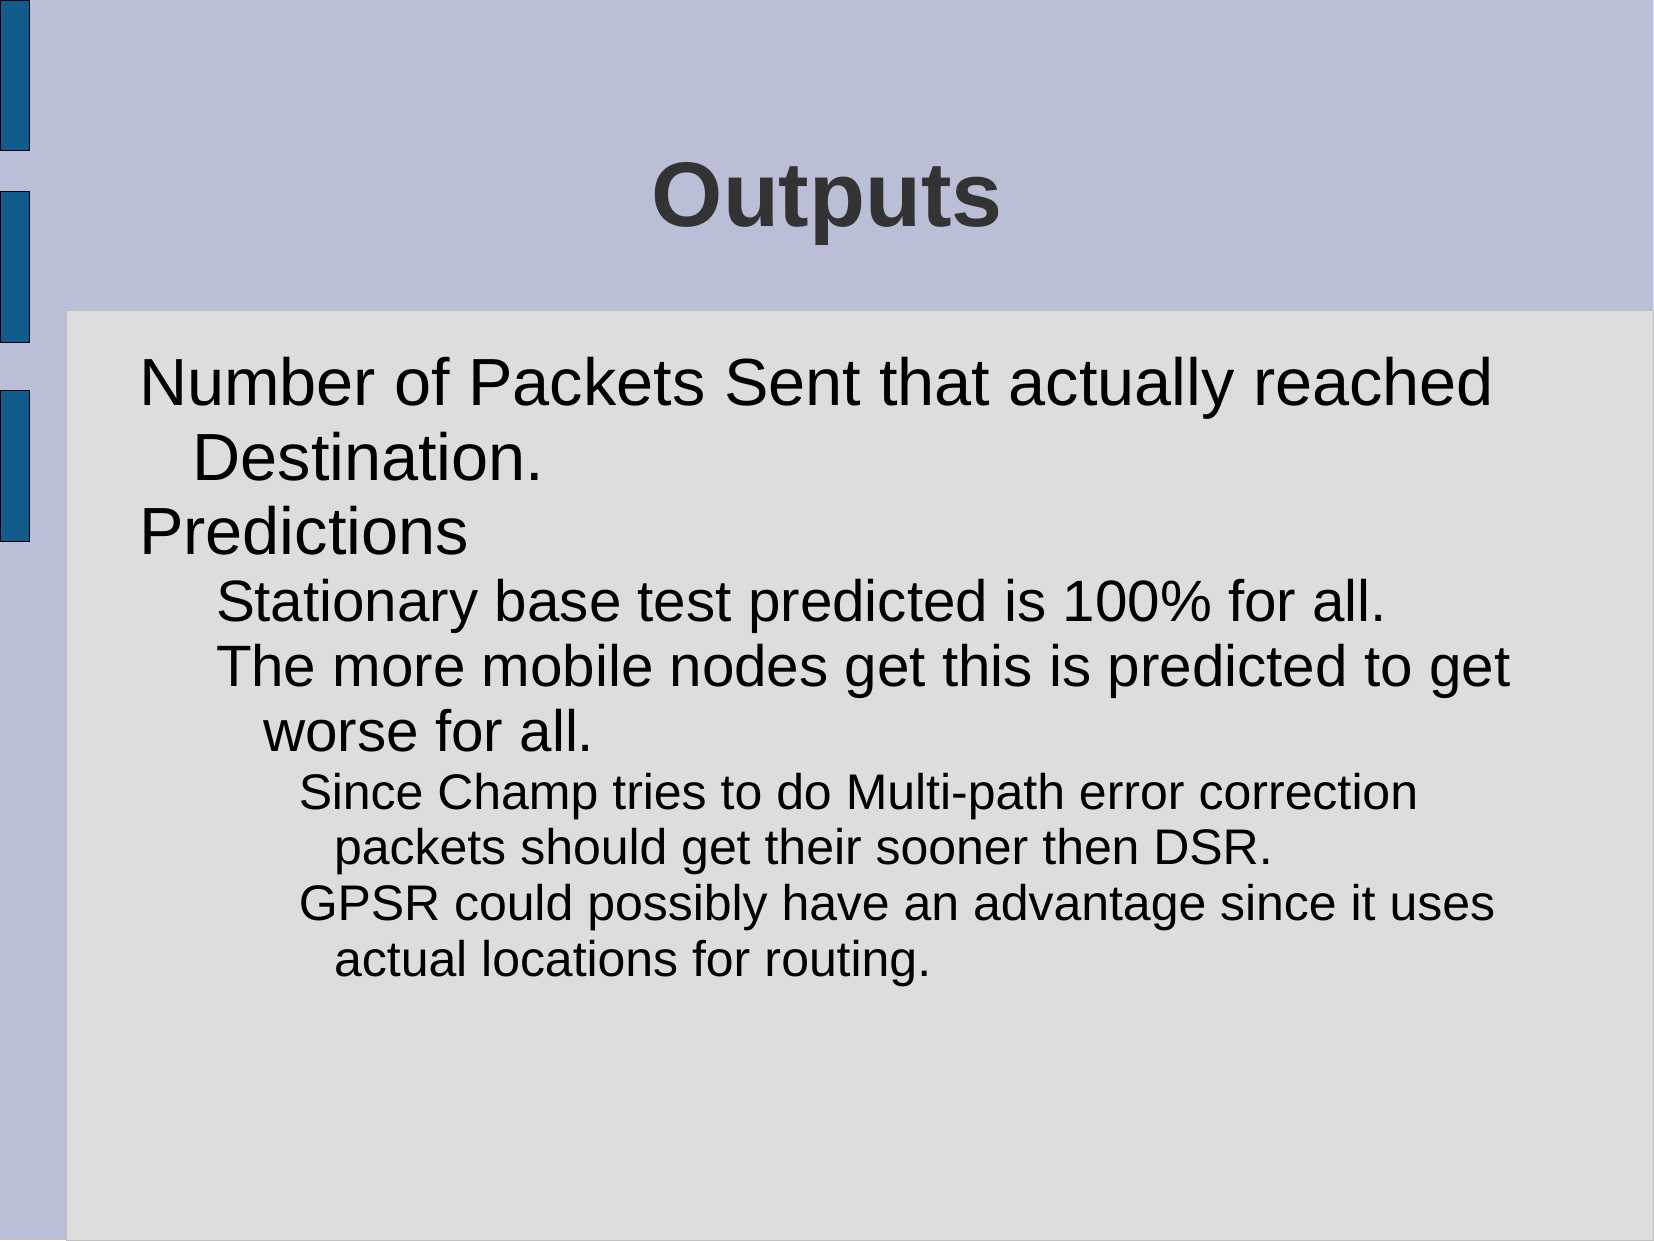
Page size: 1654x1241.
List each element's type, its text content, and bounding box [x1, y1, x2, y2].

title Outputs [121, 98, 1534, 291]
list Number of Packets Sent that actually reached Destination. Predictions Stationary base test predicted is 100% for all. The more mobile nodes get this is predicted to get worse for all. Since Champ tries to do Multi-path error correction packets should get their sooner then DSR. GPSR could possibly have an advantage since it uses actual locations for routing. [121, 344, 1534, 1112]
